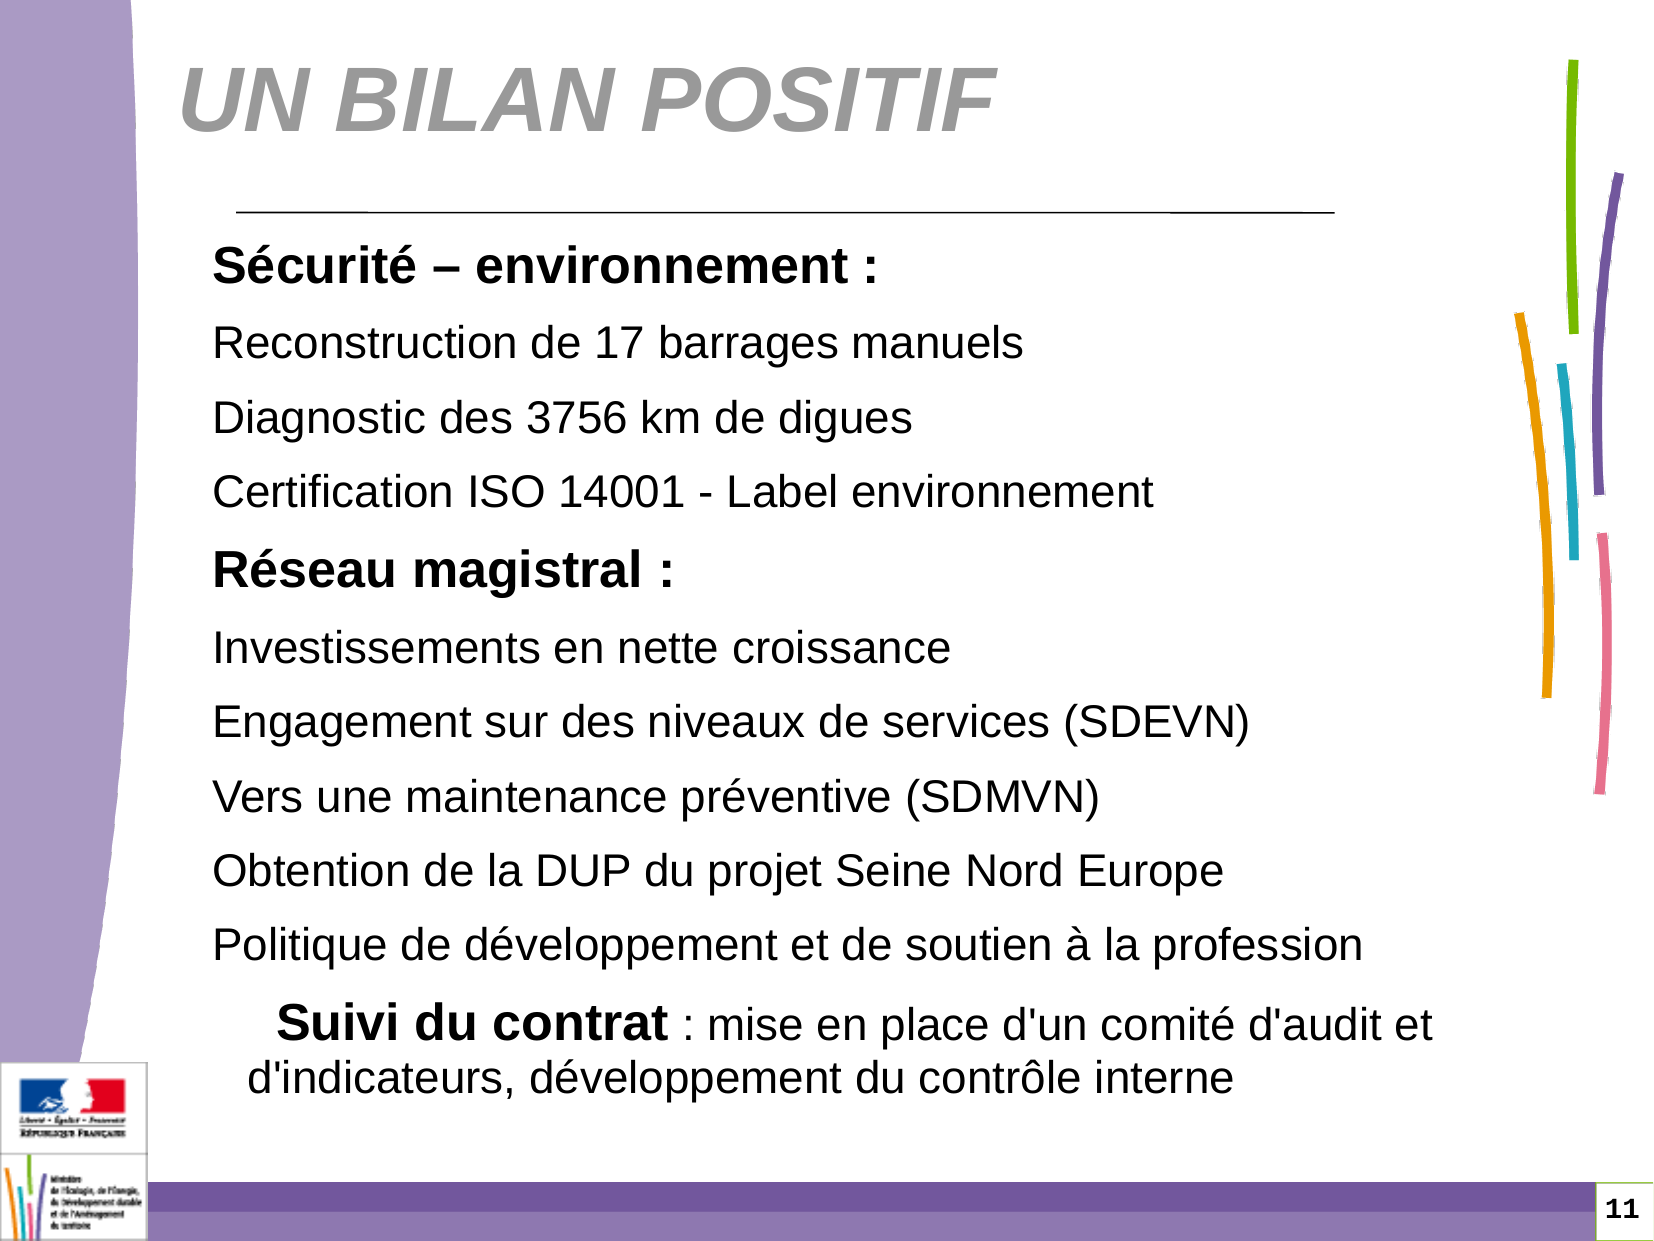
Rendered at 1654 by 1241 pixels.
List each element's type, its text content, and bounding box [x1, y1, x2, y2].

list Sécurité – environnement : Reconstruction de 17 barrages manuels Diagnostic des 3756 km de digues Certification ISO 14001 - Label environnement Réseau magistral : Investissements en nette croissance Engagement sur des niveaux de services (SDEVN) Vers une maintenance préventive (SDMVN) Obtention de la DUP du projet Seine Nord Europe Politique de développement et de soutien à la profession Suivi du contrat : mise en place d'un comité d'audit et d'indicateurs, développement du contrôle interne [177, 236, 1447, 1108]
title UN BILAN POSITIF [177, 0, 1624, 206]
picture [0, 0, 1654, 1241]
